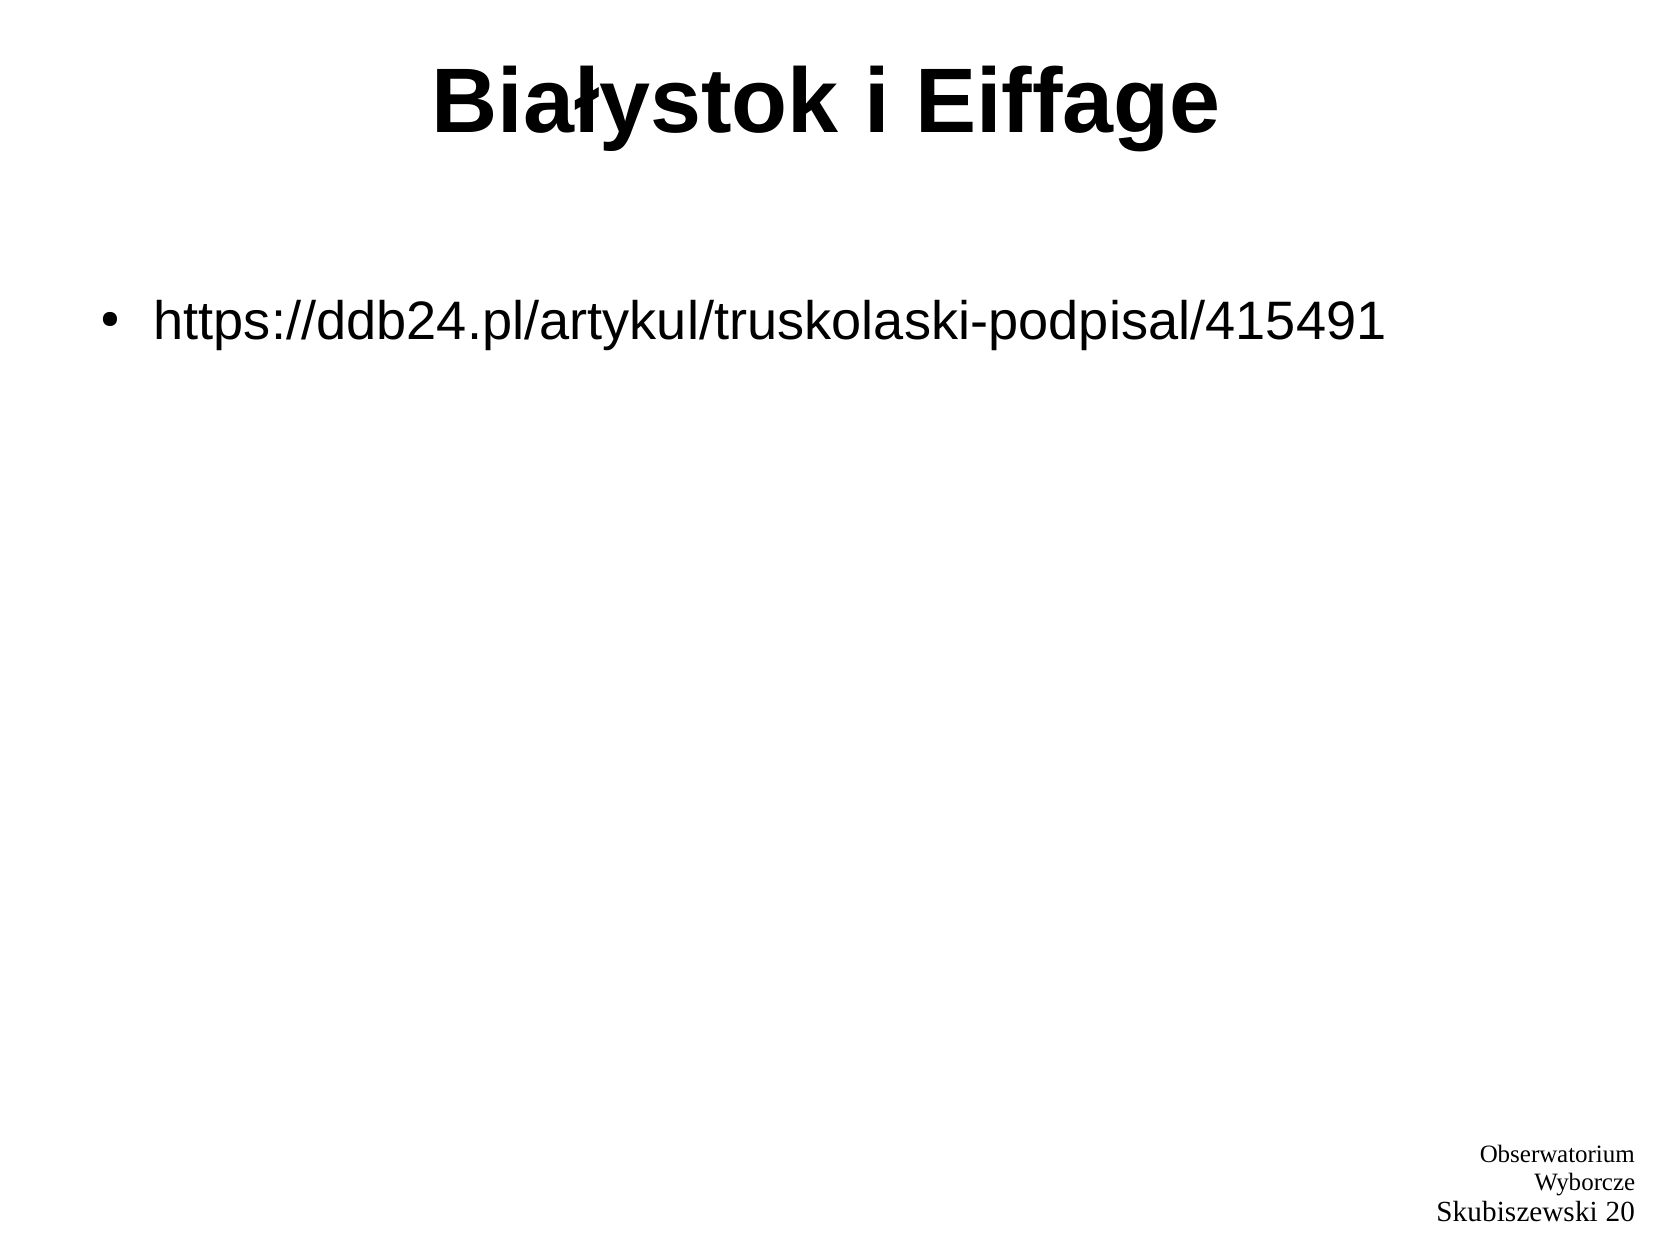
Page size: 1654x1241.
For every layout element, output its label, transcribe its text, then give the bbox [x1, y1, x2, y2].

title Białystok i Eiffage [82, 49, 1571, 257]
list https://ddb24.pl/artykul/truskolaski-podpisal/415491 [82, 290, 1571, 451]
